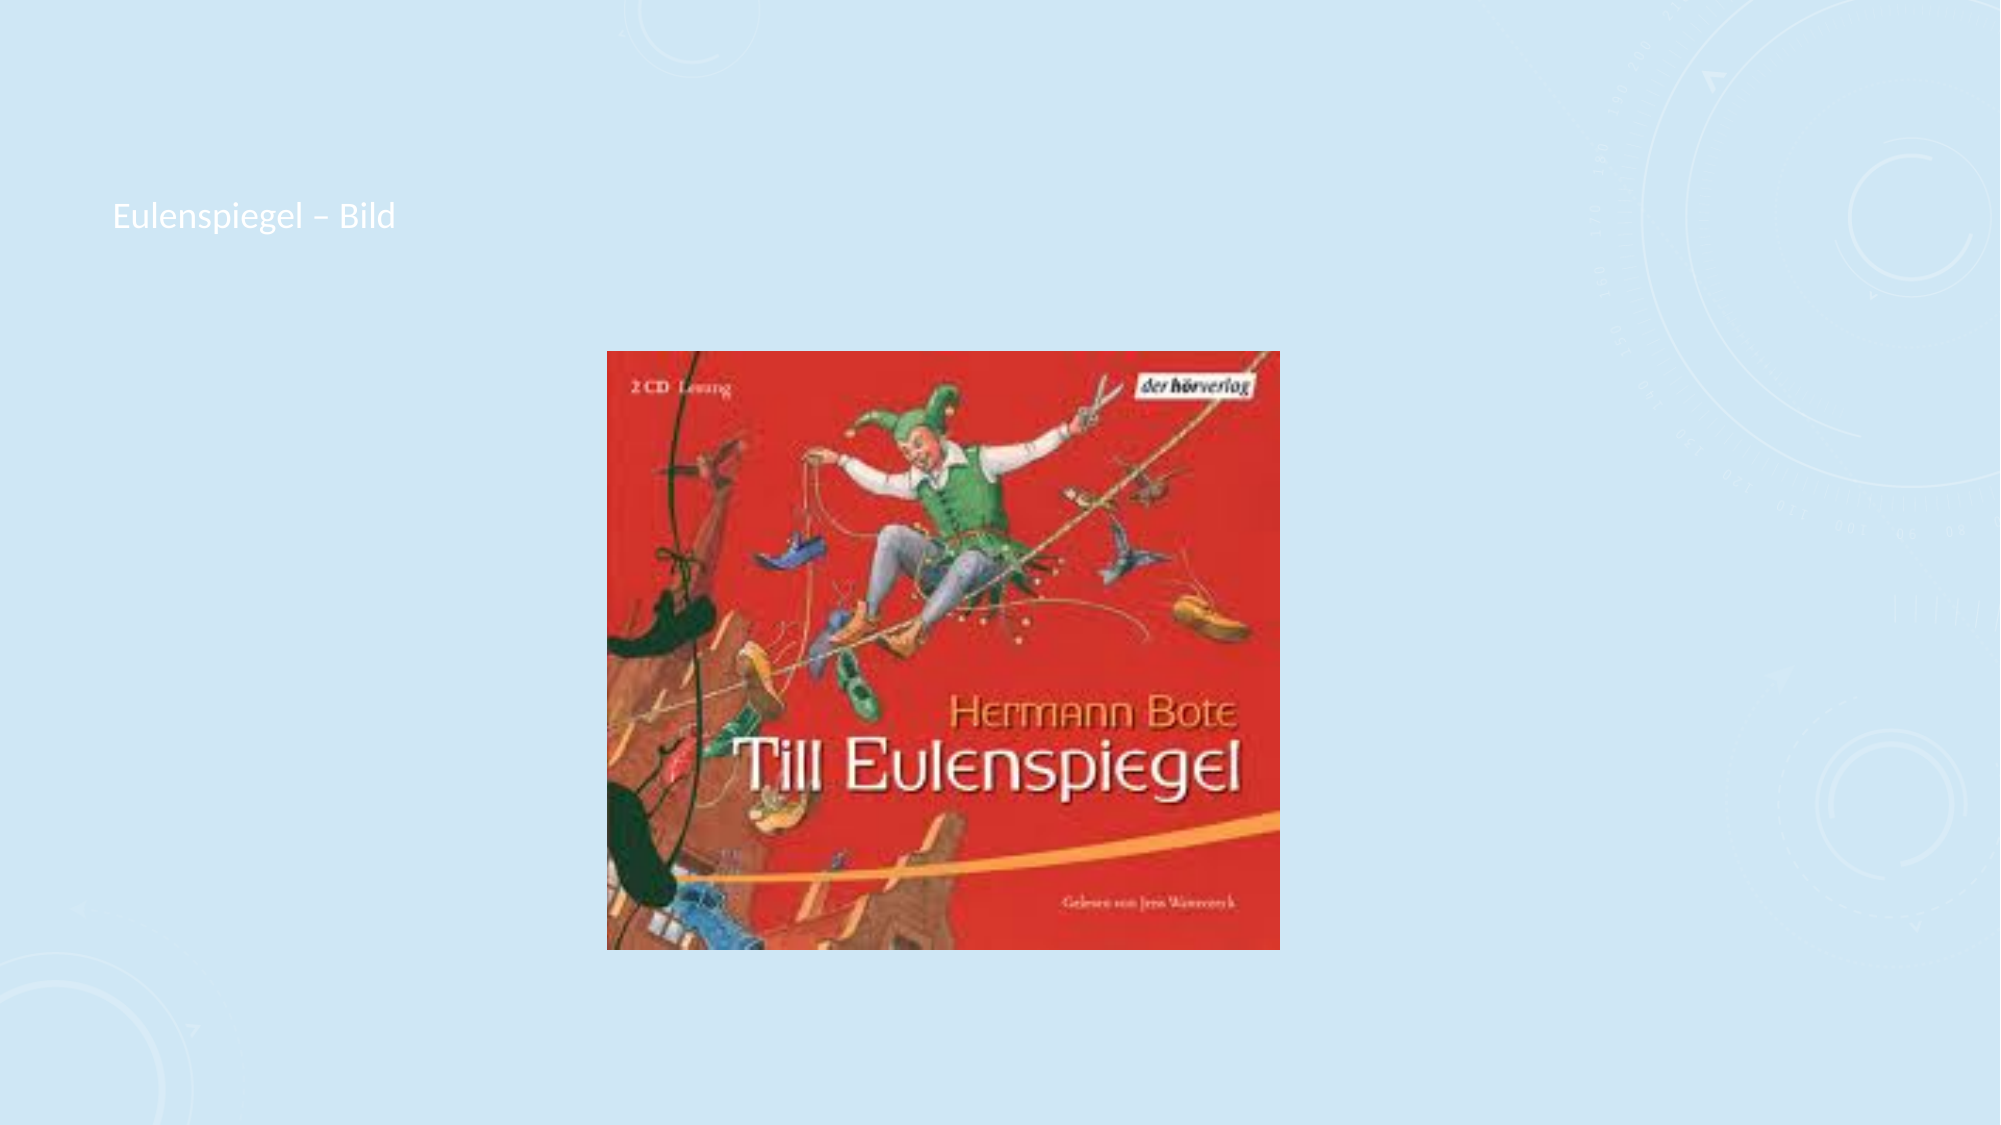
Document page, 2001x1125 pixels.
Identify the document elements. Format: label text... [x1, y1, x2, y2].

title Eulenspiegel – Bild [112, 99, 1775, 339]
picture [0, 0, 2000, 1125]
